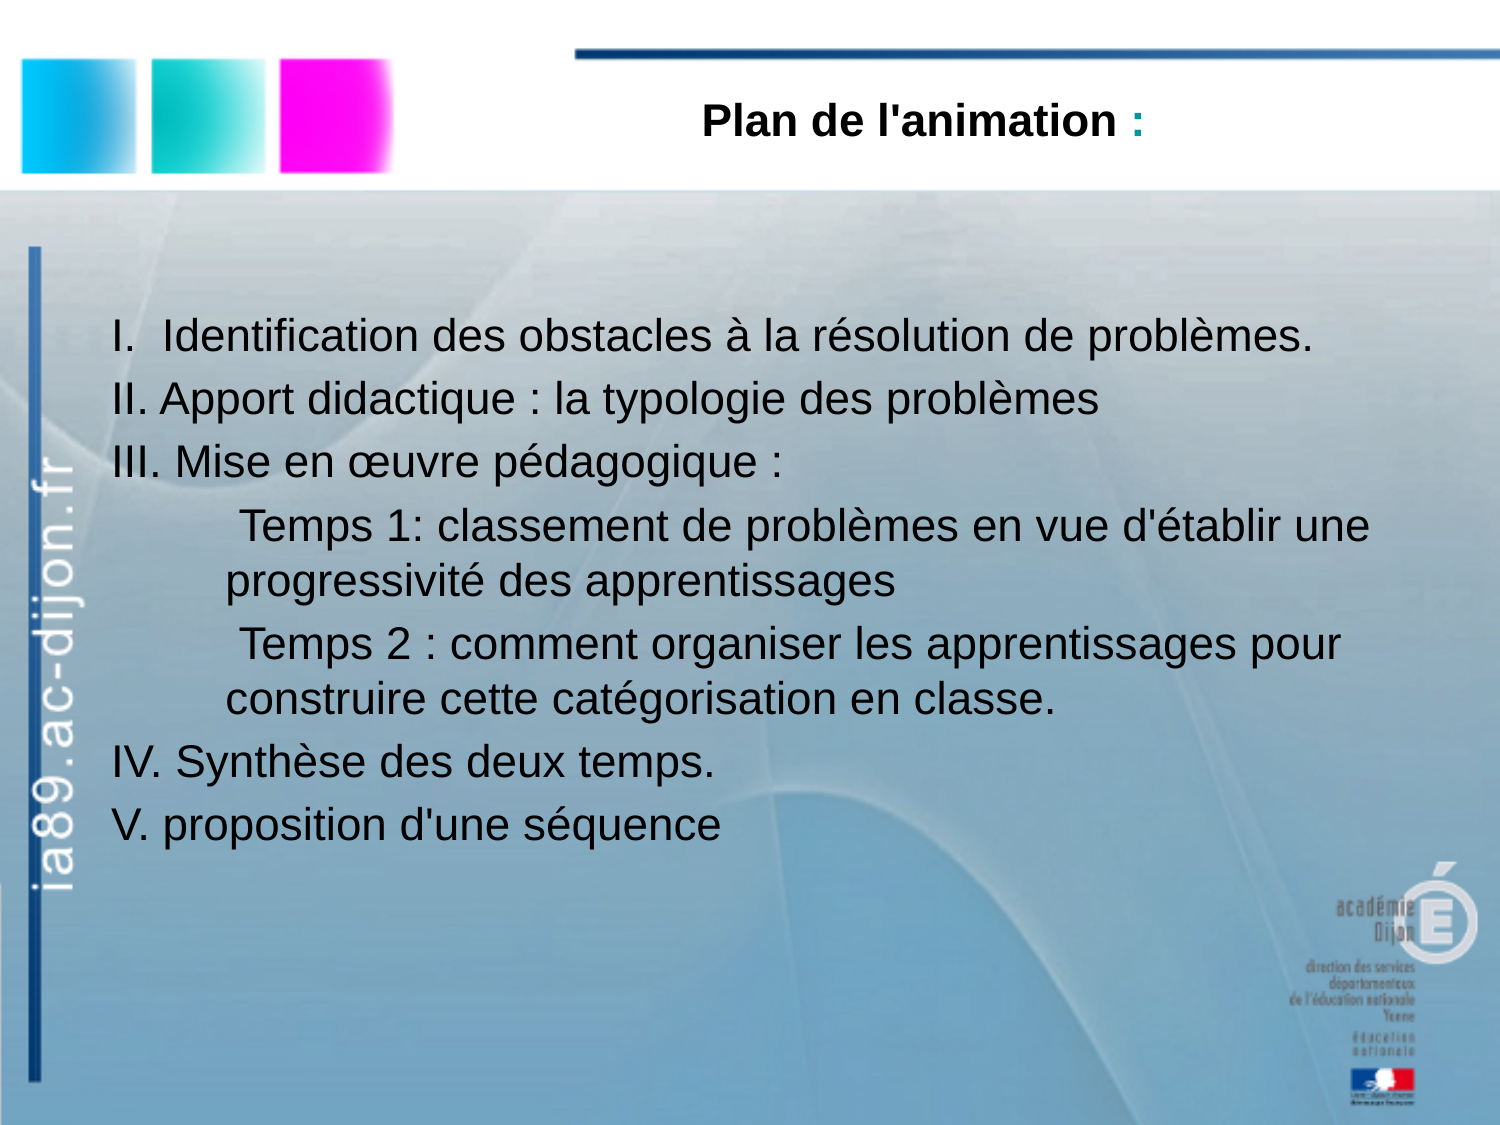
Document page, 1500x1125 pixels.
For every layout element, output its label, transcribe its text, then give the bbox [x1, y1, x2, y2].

subtitle I. Identification des obstacles à la résolution de problèmes. II. Apport didactique : la typologie des problèmes III. Mise en œuvre pédagogique : Temps 1: classement de problèmes en vue d'établir une progressivité des apprentissages Temps 2 : comment organiser les apprentissages pour construire cette catégorisation en classe. IV. Synthèse des deux temps. V. proposition d'une séquence [111, 258, 1418, 897]
title Plan de l'animation : [413, 58, 1447, 178]
picture [0, 0, 1500, 1125]
